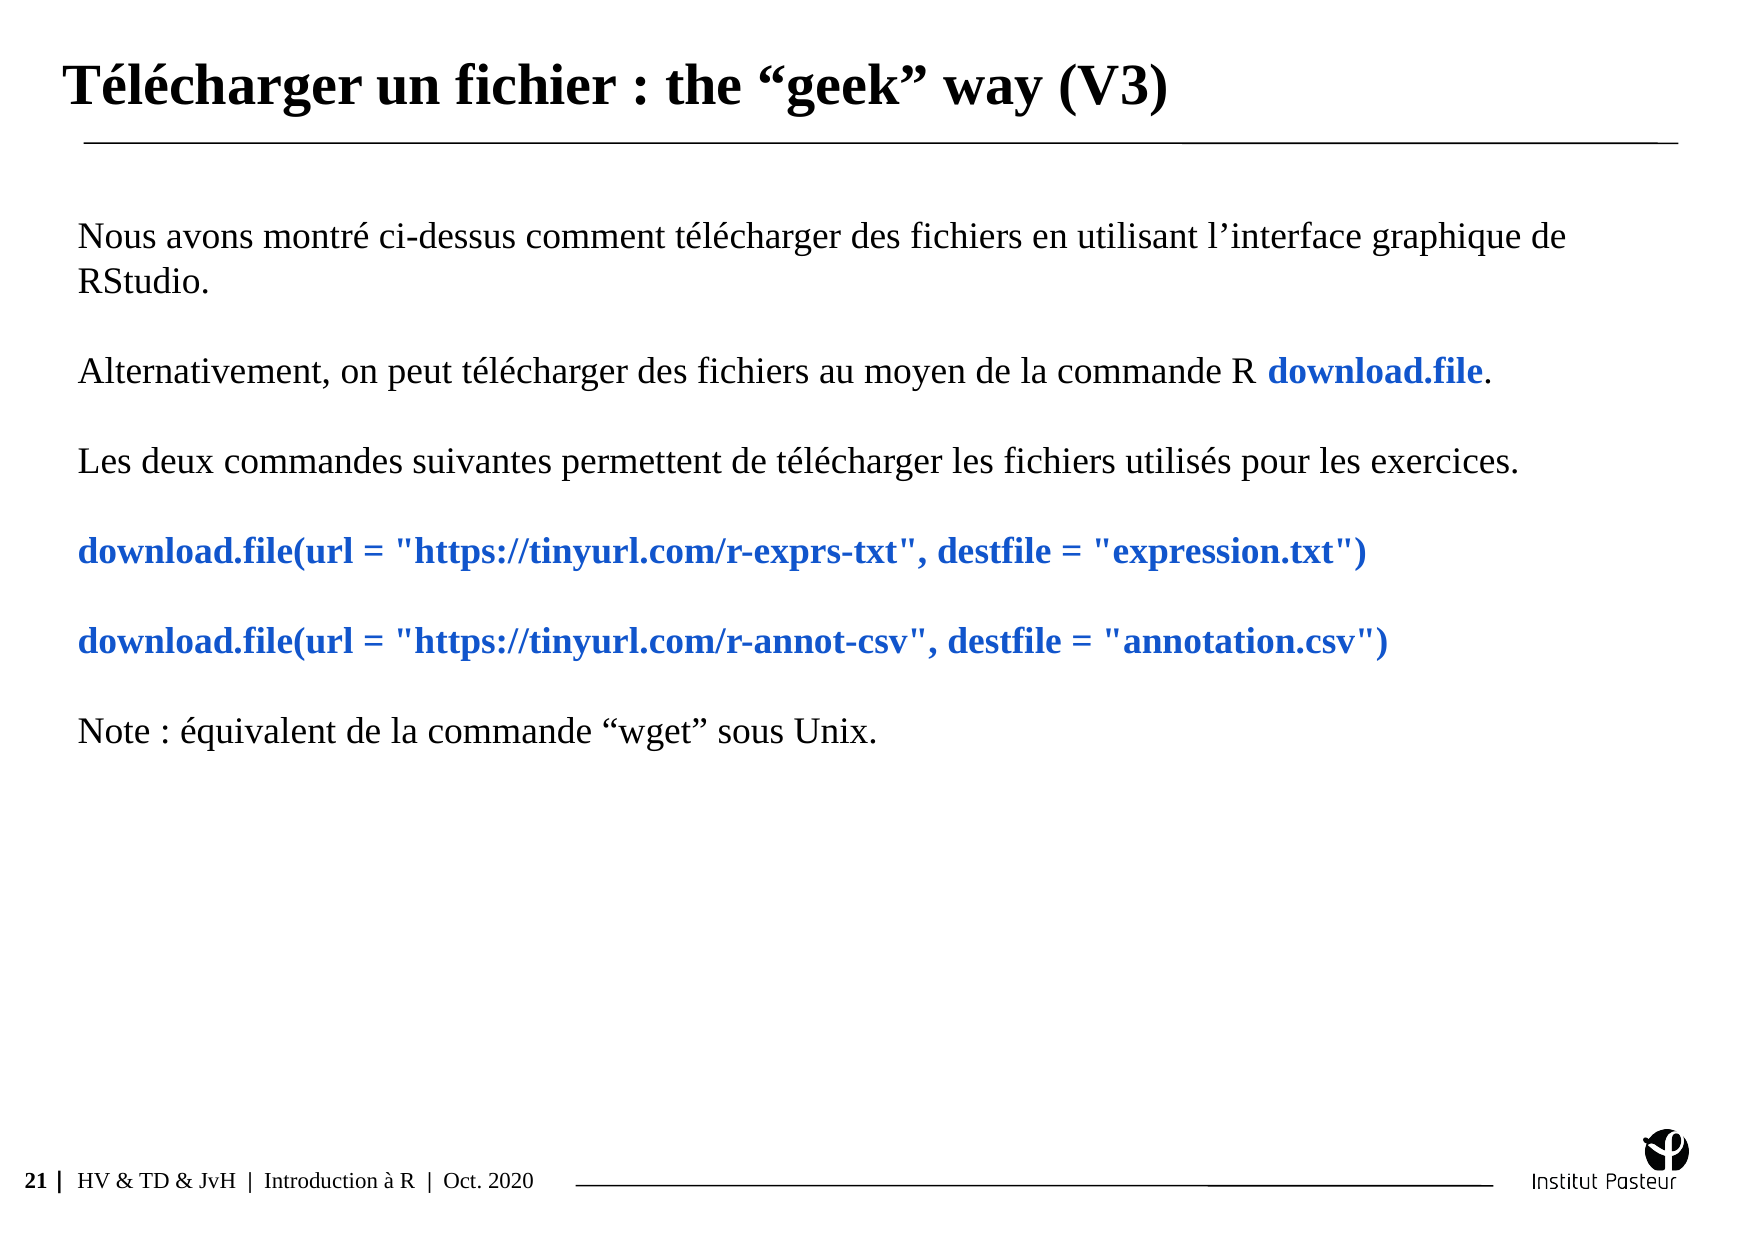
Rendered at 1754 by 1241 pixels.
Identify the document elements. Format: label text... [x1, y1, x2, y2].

text_box Télécharger un fichier : the “geek” way (V3) [62, 2, 1692, 160]
list Nous avons montré ci-dessus comment télécharger des fichiers en utilisant l’interface graphique de RStudio. Alternativement, on peut télécharger des fichiers au moyen de la commande R download.file. Les deux commandes suivantes permettent de télécharger les fichiers utilisés pour les exercices. download.file(url = "https://tinyurl.com/r-exprs-txt", destfile = "expression.txt") download.file(url = "https://tinyurl.com/r-annot-csv", destfile = "annotation.csv") Note : équivalent de la commande “wget” sous Unix. [62, 196, 1692, 1154]
picture [1533, 1154, 1689, 1189]
